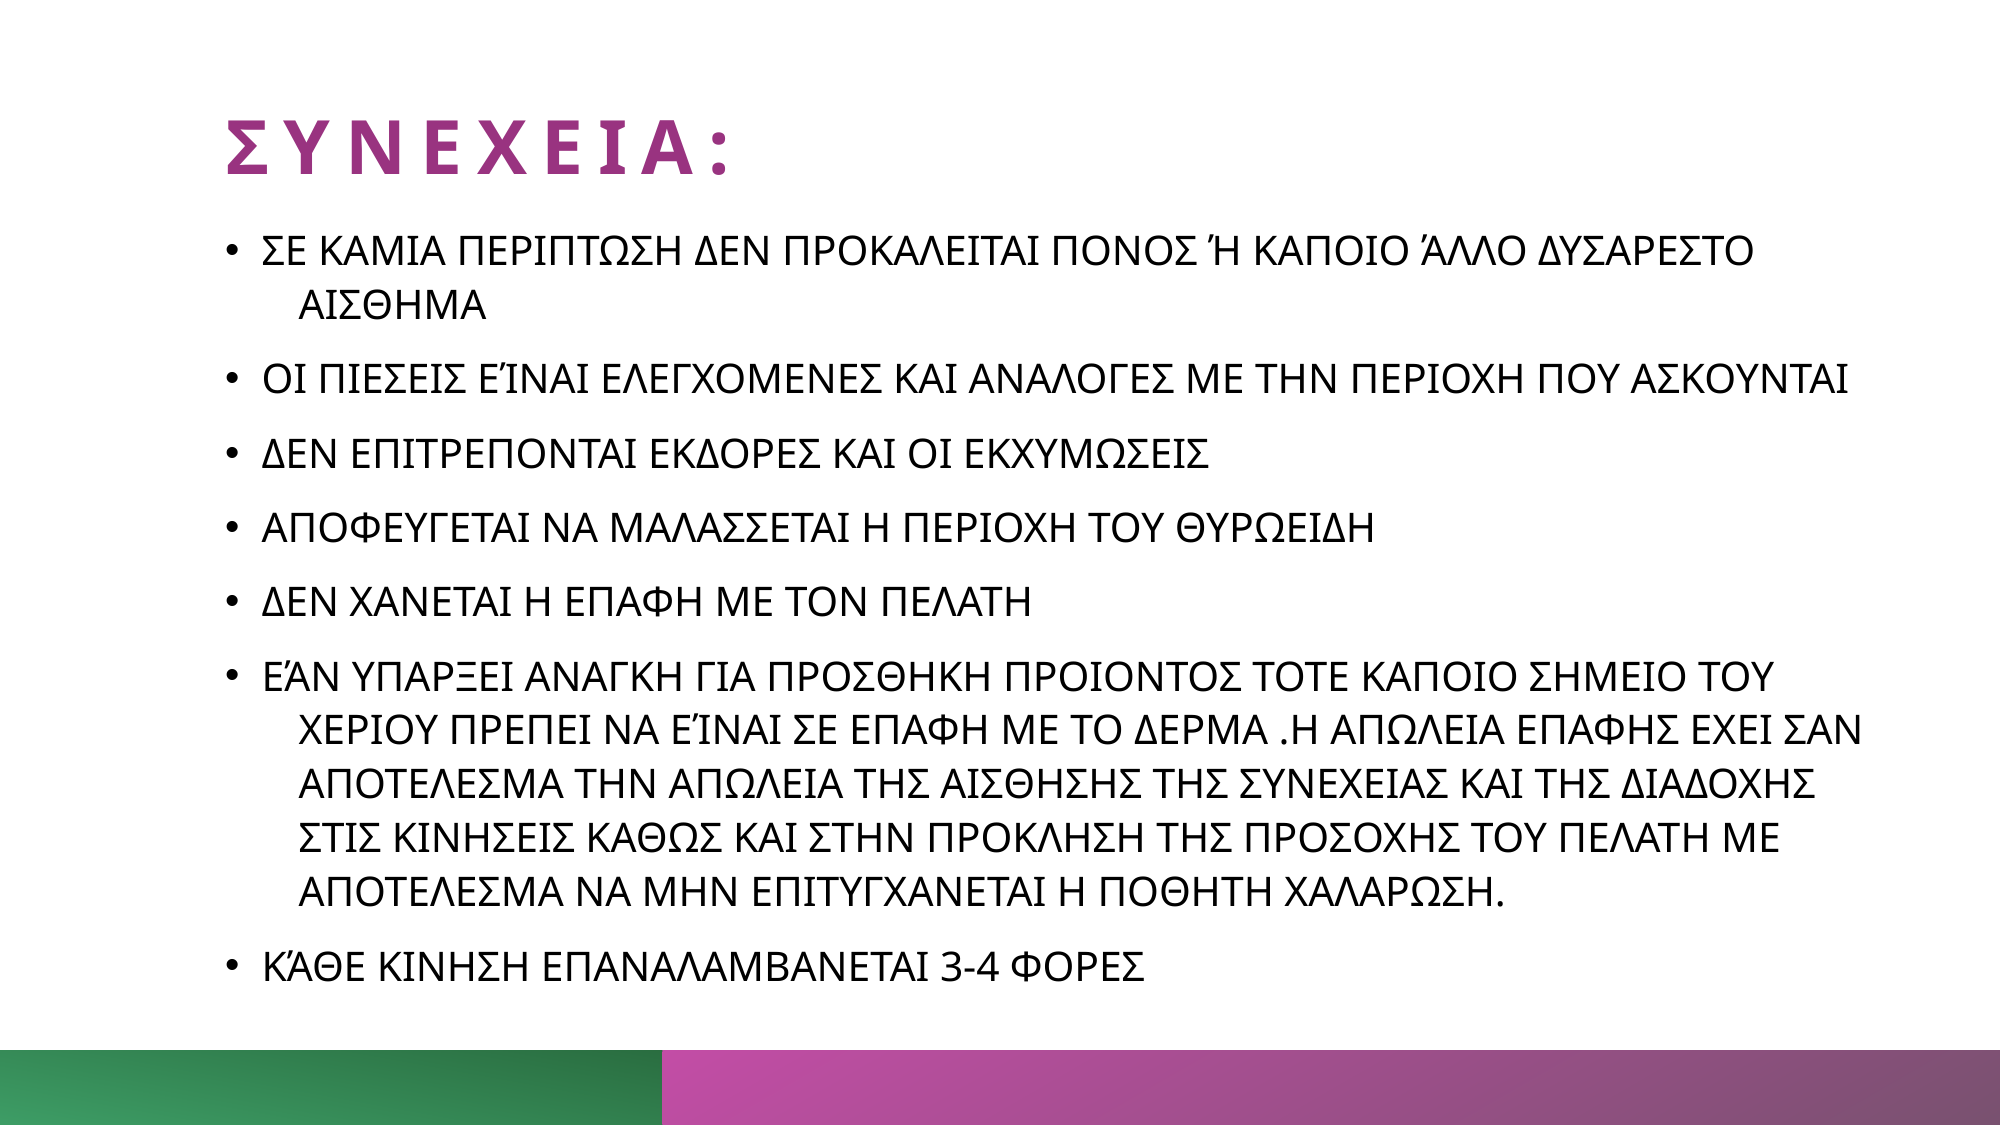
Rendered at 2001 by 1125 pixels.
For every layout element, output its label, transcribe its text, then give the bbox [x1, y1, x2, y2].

list ΣΕ ΚΑΜΙΑ ΠΕΡΙΠΤΩΣΗ ΔΕΝ ΠΡΟΚΑΛΕΙΤΑΙ ΠΟΝΟΣ Ή ΚΑΠΟΙΟ ΆΛΛΟ ΔΥΣΑΡΕΣΤΟ ΑΙΣΘΗΜΑ ΟΙ ΠΙΕΣΕΙΣ ΕΊΝΑΙ ΕΛΕΓΧΟΜΕΝΕΣ ΚΑΙ ΑΝΑΛΟΓΕΣ ΜΕ ΤΗΝ ΠΕΡΙΟΧΗ ΠΟΥ ΑΣΚΟΥΝΤΑΙ ΔΕΝ ΕΠΙΤΡΕΠΟΝΤΑΙ ΕΚΔΟΡΕΣ ΚΑΙ ΟΙ ΕΚΧΥΜΩΣΕΙΣ ΑΠΟΦΕΥΓΕΤΑΙ ΝΑ ΜΑΛΑΣΣΕΤΑΙ Η ΠΕΡΙΟΧΗ ΤΟΥ ΘΥΡΩΕΙΔΗ ΔΕΝ ΧΑΝΕΤΑΙ Η ΕΠΑΦΗ ΜΕ ΤΟΝ ΠΕΛΑΤΗ ΕΆΝ ΥΠΑΡΞΕΙ ΑΝΑΓΚΗ ΓΙΑ ΠΡΟΣΘΗΚΗ ΠΡΟΙΟΝΤΟΣ ΤΟΤΕ ΚΑΠΟΙΟ ΣΗΜΕΙΟ ΤΟΥ ΧΕΡΙΟΥ ΠΡΕΠΕΙ ΝΑ ΕΊΝΑΙ ΣΕ ΕΠΑΦΗ ΜΕ ΤΟ ΔΕΡΜΑ .Η ΑΠΩΛΕΙΑ ΕΠΑΦΗΣ ΕΧΕΙ ΣΑΝ ΑΠΟΤΕΛΕΣΜΑ ΤΗΝ ΑΠΩΛΕΙΑ ΤΗΣ ΑΙΣΘΗΣΗΣ ΤΗΣ ΣΥΝΕΧΕΙΑΣ ΚΑΙ ΤΗΣ ΔΙΑΔΟΧΗΣ ΣΤΙΣ ΚΙΝΗΣΕΙΣ ΚΑΘΩΣ ΚΑΙ ΣΤΗΝ ΠΡΟΚΛΗΣΗ ΤΗΣ ΠΡΟΣΟΧΗΣ ΤΟΥ ΠΕΛΑΤΗ ΜΕ ΑΠΟΤΕΛΕΣΜΑ ΝΑ ΜΗΝ ΕΠΙΤΥΓΧΑΝΕΤΑΙ Η ΠΟΘΗΤΗ ΧΑΛΑΡΩΣΗ. ΚΆΘΕ ΚΙΝΗΣΗ ΕΠΑΝΑΛΑΜΒΑΝΕΤΑΙ 3-4 ΦΟΡΕΣ [225, 219, 1906, 997]
title ΣΥΝΕΧΕΙΑ: [225, 74, 799, 190]
